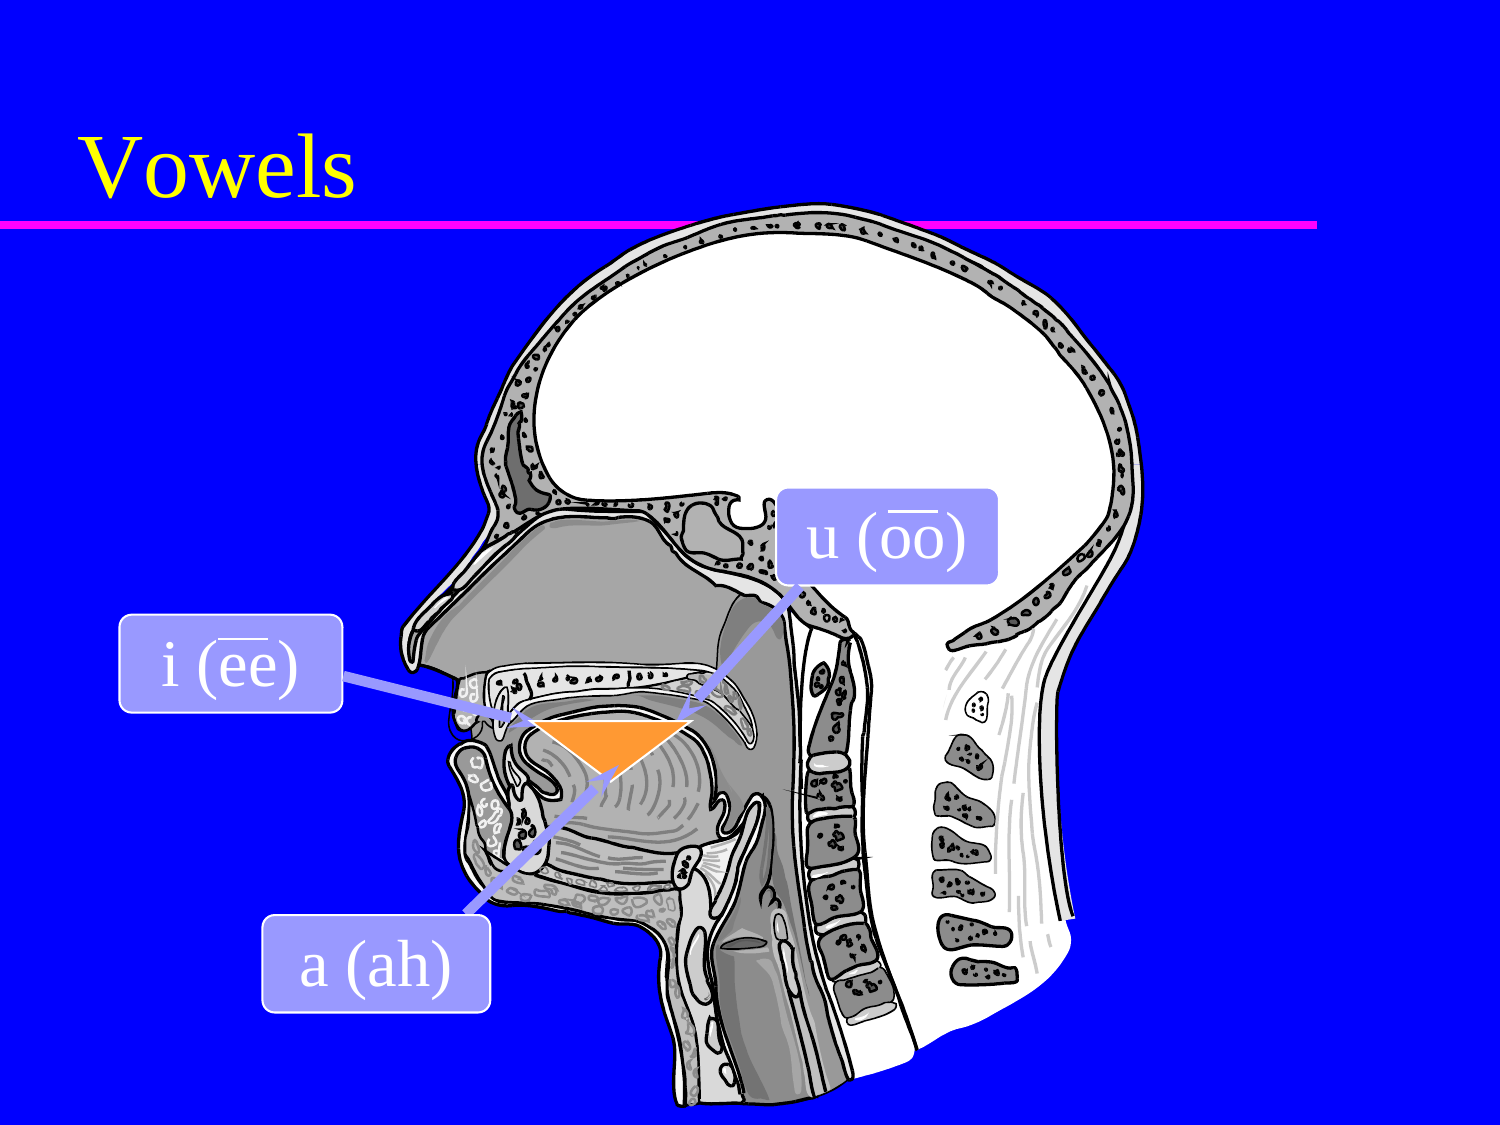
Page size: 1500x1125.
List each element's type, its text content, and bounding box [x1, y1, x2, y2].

text_box i (ee) [119, 614, 343, 713]
text_box u (oo) [776, 487, 1000, 586]
picture [398, 201, 1145, 1109]
text_box a (ah) [262, 915, 491, 1013]
text_box [530, 721, 692, 782]
title Vowels [62, 28, 1338, 225]
